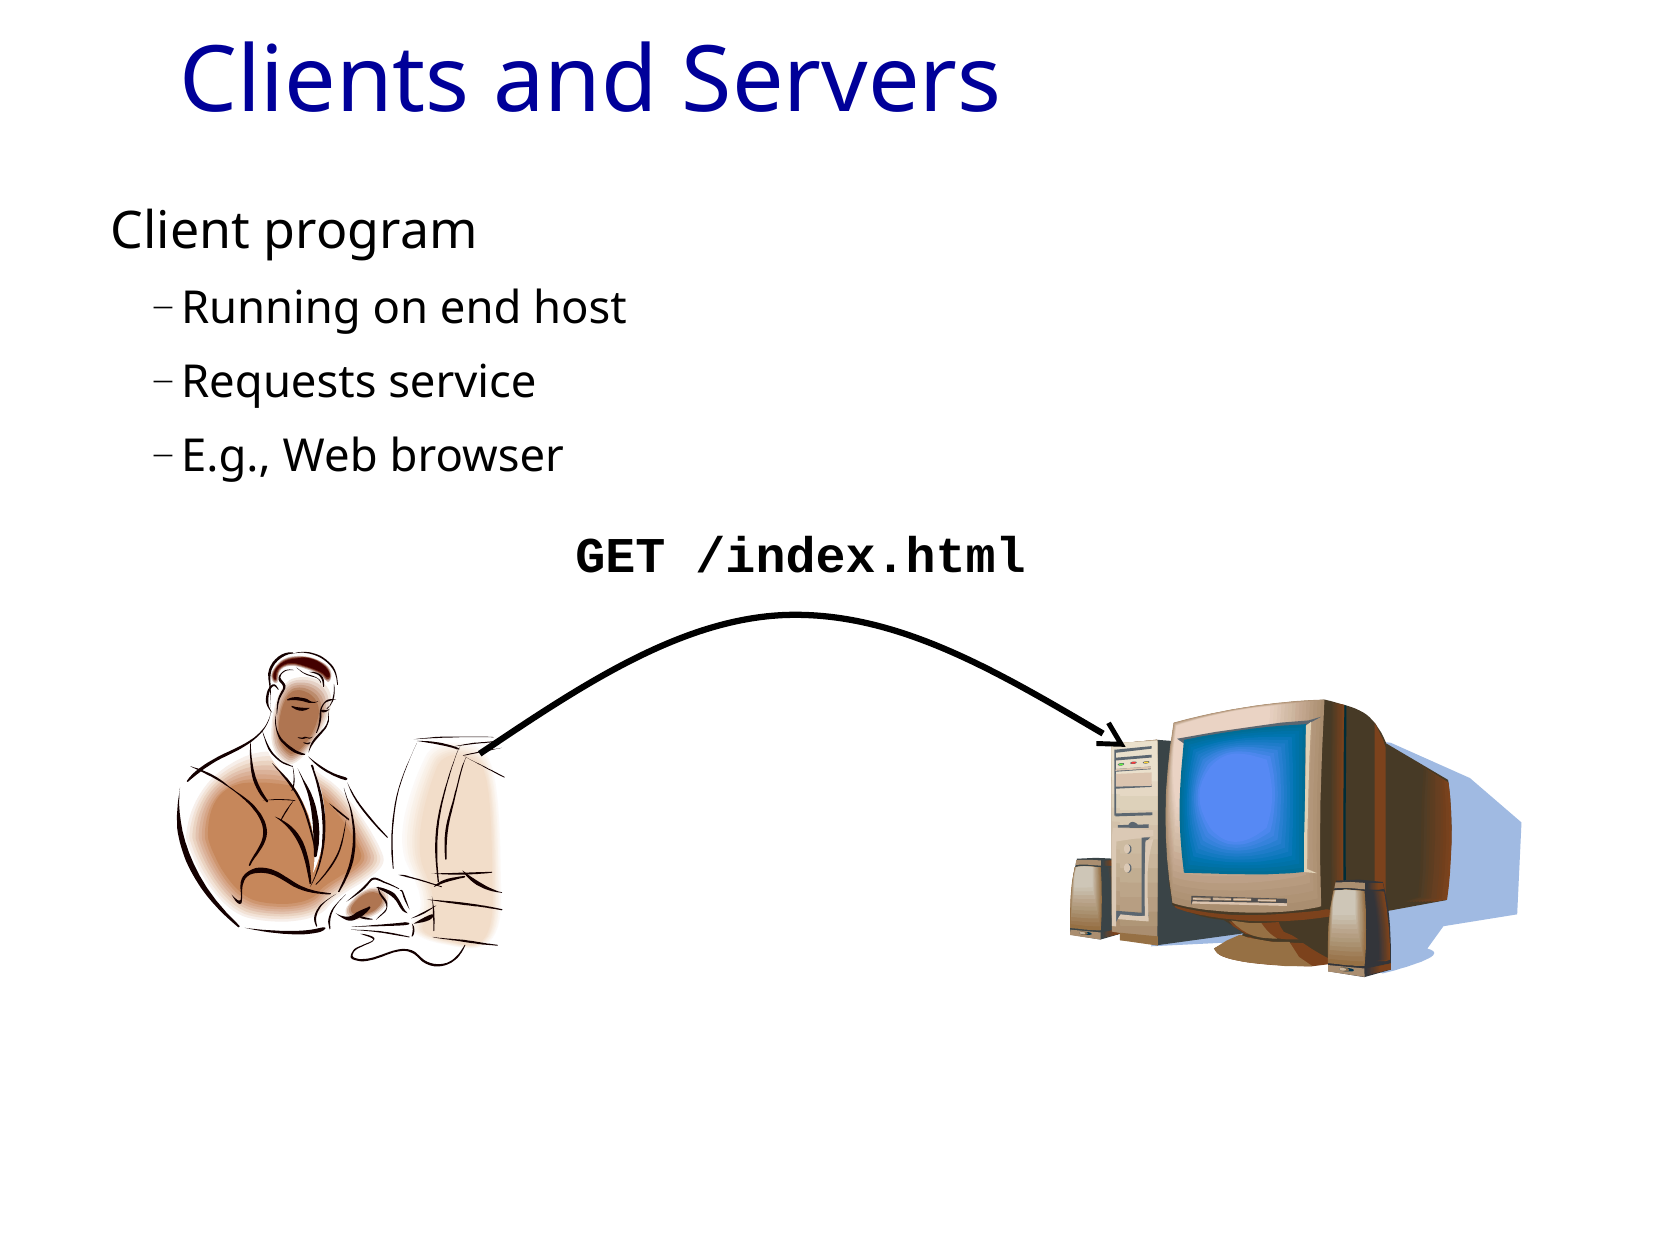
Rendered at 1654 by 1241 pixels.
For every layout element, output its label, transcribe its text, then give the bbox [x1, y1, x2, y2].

text_box GET /index.html [560, 515, 1041, 591]
list Client program Running on end host Requests service E.g., Web browser [82, 192, 814, 487]
picture [1069, 699, 1522, 978]
title Clients and Servers [179, 0, 1475, 170]
picture [167, 649, 505, 971]
